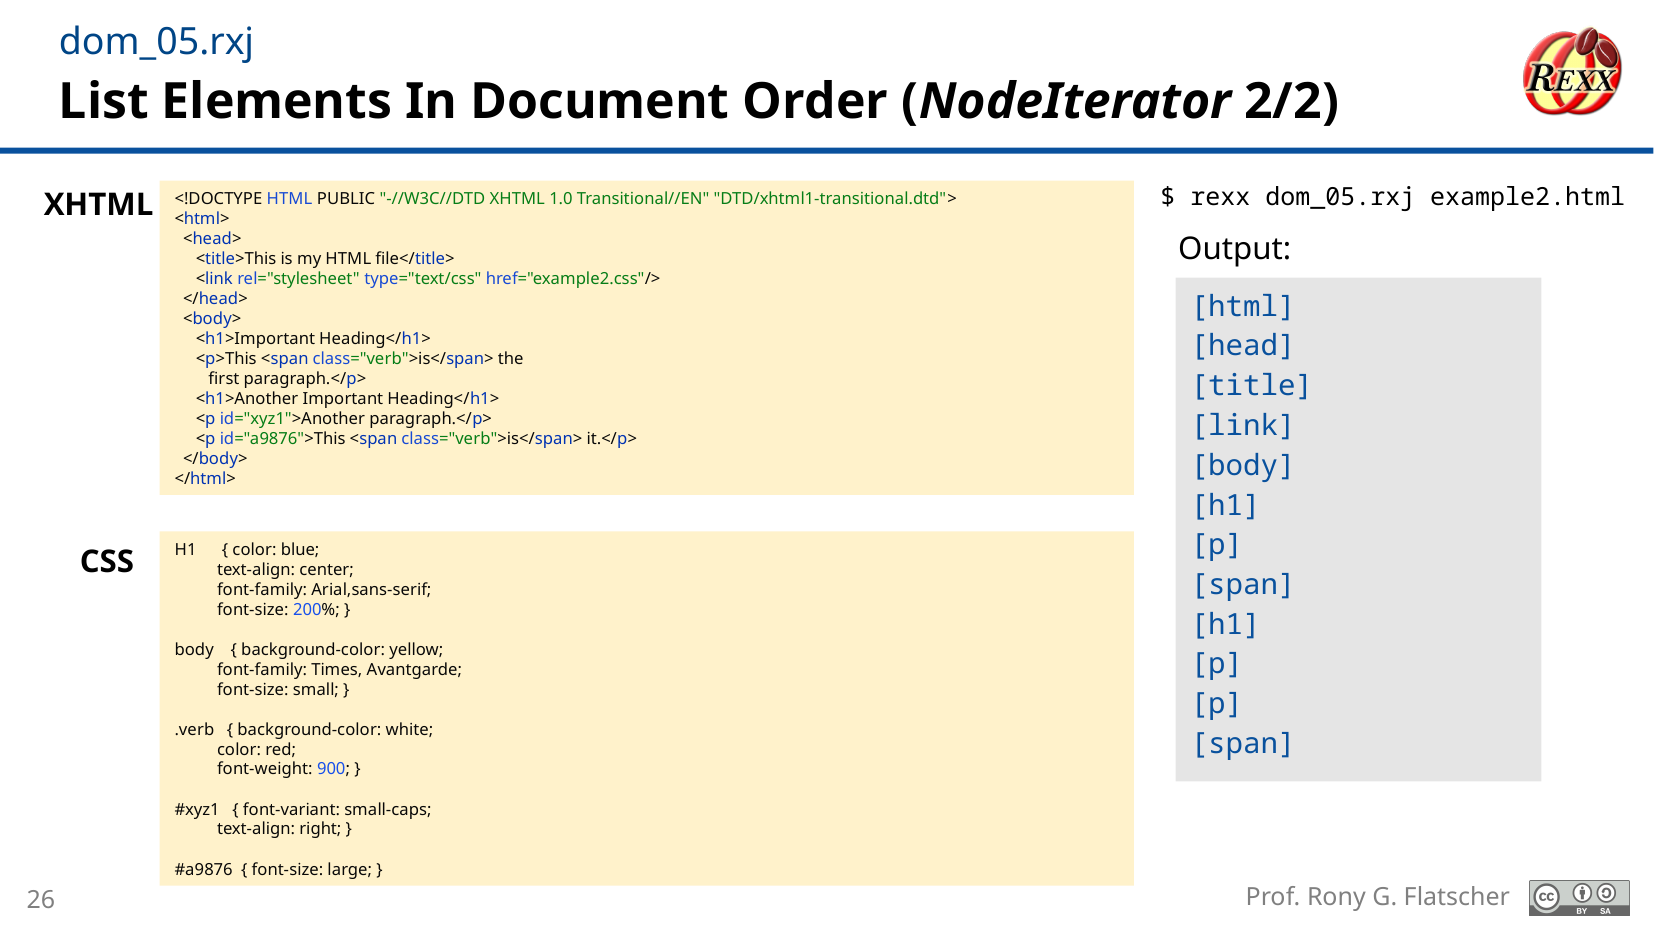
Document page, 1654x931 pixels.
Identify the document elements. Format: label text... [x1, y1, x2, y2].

text_box <!DOCTYPE HTML PUBLIC "-//W3C//DTD XHTML 1.0 Transitional//EN" "DTD/xhtml1-transitional.dtd"> <html> <head> <title>This is my HTML file</title> <link rel="stylesheet" type="text/css" href="example2.css"/> </head> <body> <h1>Important Heading</h1> <p>This <span class="verb">is</span> the first paragraph.</p> <h1>Another Important Heading</h1> <p id="xyz1">Another paragraph.</p> <p id="a9876">This <span class="verb">is</span> it.</p> </body> </html> [159, 180, 1134, 495]
text_box H1 { color: blue; text-align: center; font-family: Arial,sans-serif; font-size: 200%; } body { background-color: yellow; font-family: Times, Avantgarde; font-size: small; } .verb { background-color: white; color: red; font-weight: 900; } #xyz1 { font-variant: small-caps; text-align: right; } #a9876 { font-size: large; } [159, 531, 1134, 886]
text_box $ rexx dom_05.rxj example2.html [1145, 171, 1648, 227]
text_box XHTML [28, 175, 177, 231]
text_box [html] [head] [title] [link] [body] [h1] [p] [span] [h1] [p] [p] [span] [1175, 277, 1542, 782]
text_box CSS [64, 531, 154, 588]
title dom_05.rxj List Elements In Document Order (NodeIterator 2/2) [0, 0, 1625, 148]
text_box Output: [1163, 218, 1653, 275]
